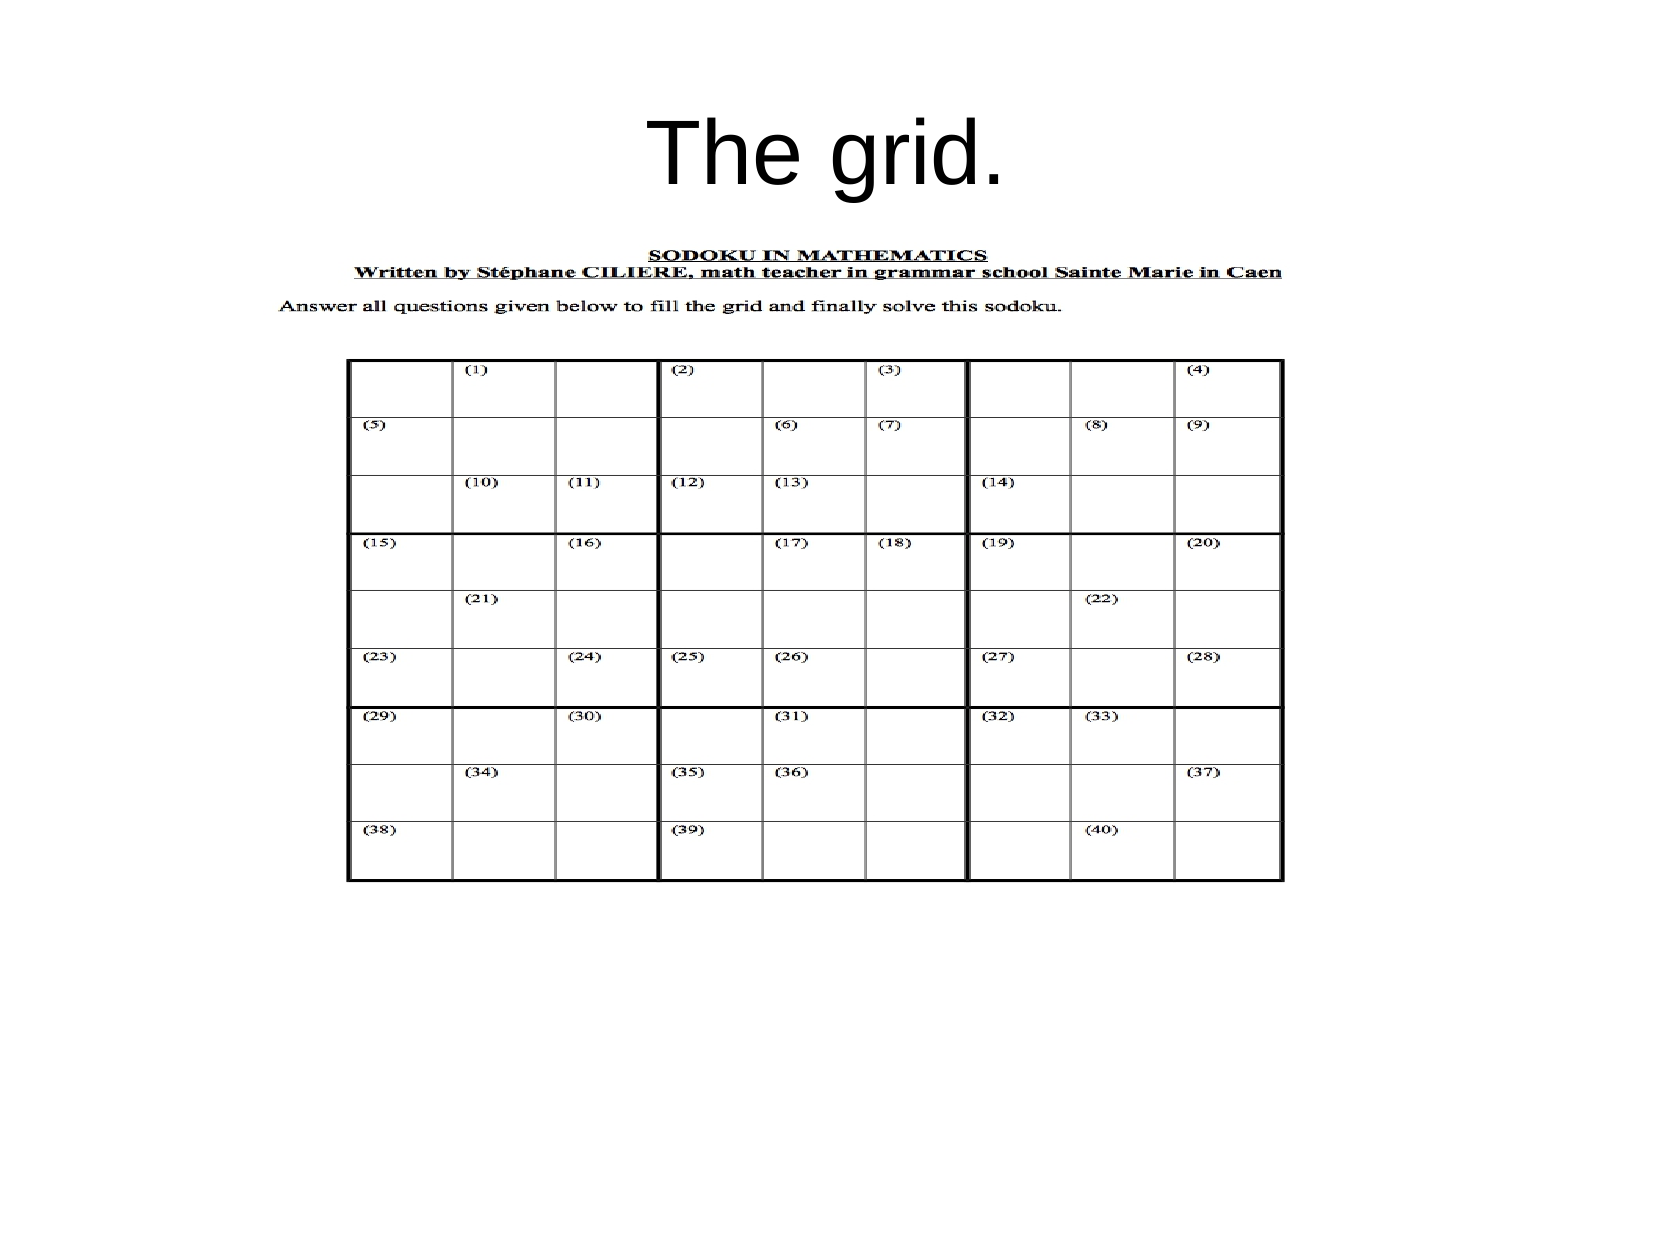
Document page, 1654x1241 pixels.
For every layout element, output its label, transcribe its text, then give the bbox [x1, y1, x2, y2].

title The grid. [82, 49, 1571, 257]
picture [188, 212, 1430, 1241]
